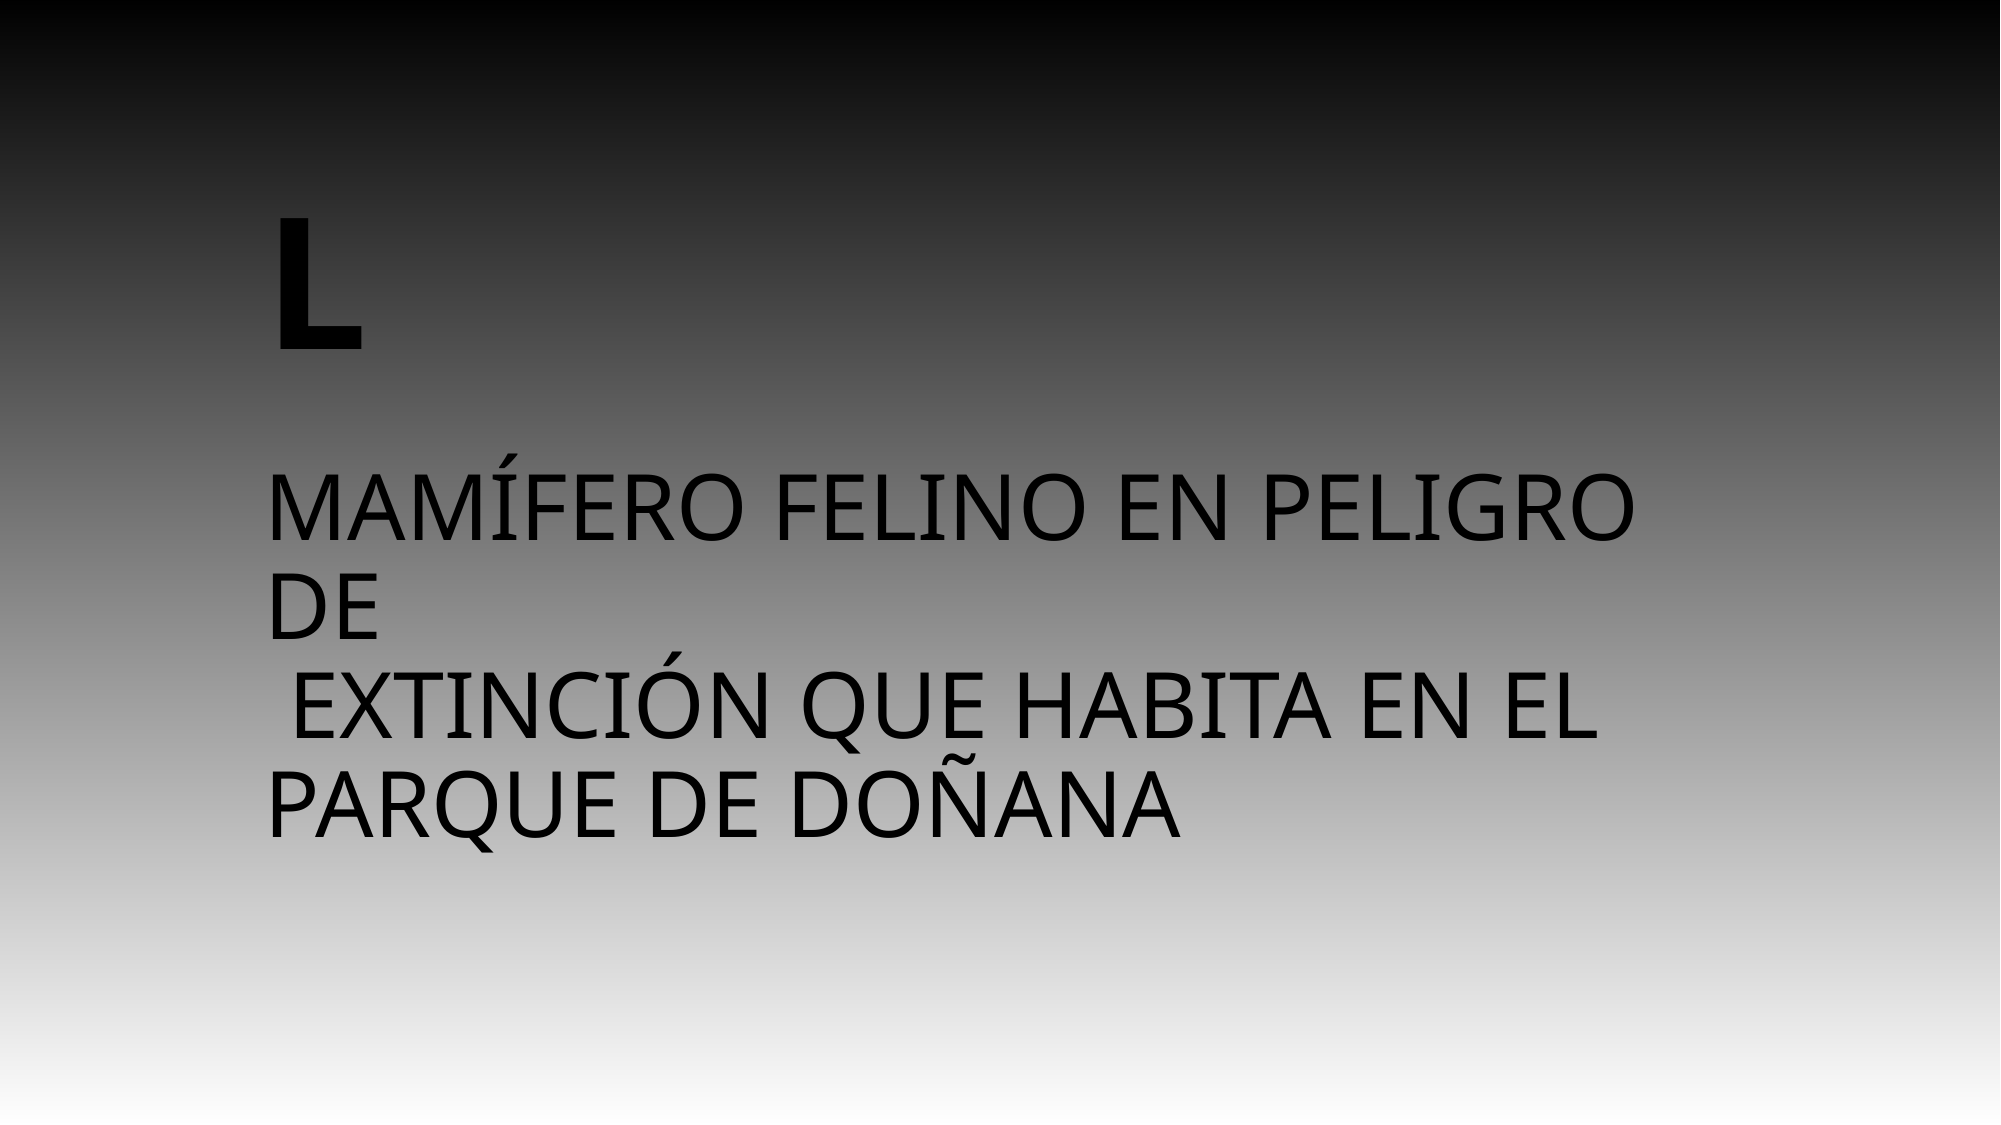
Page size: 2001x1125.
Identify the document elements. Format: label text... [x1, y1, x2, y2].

subtitle MAMÍFERO FELINO EN PELIGRO DE EXTINCIÓN QUE HABITA EN EL PARQUE DE DOÑANA [249, 454, 1750, 726]
title L [249, 184, 1750, 424]
